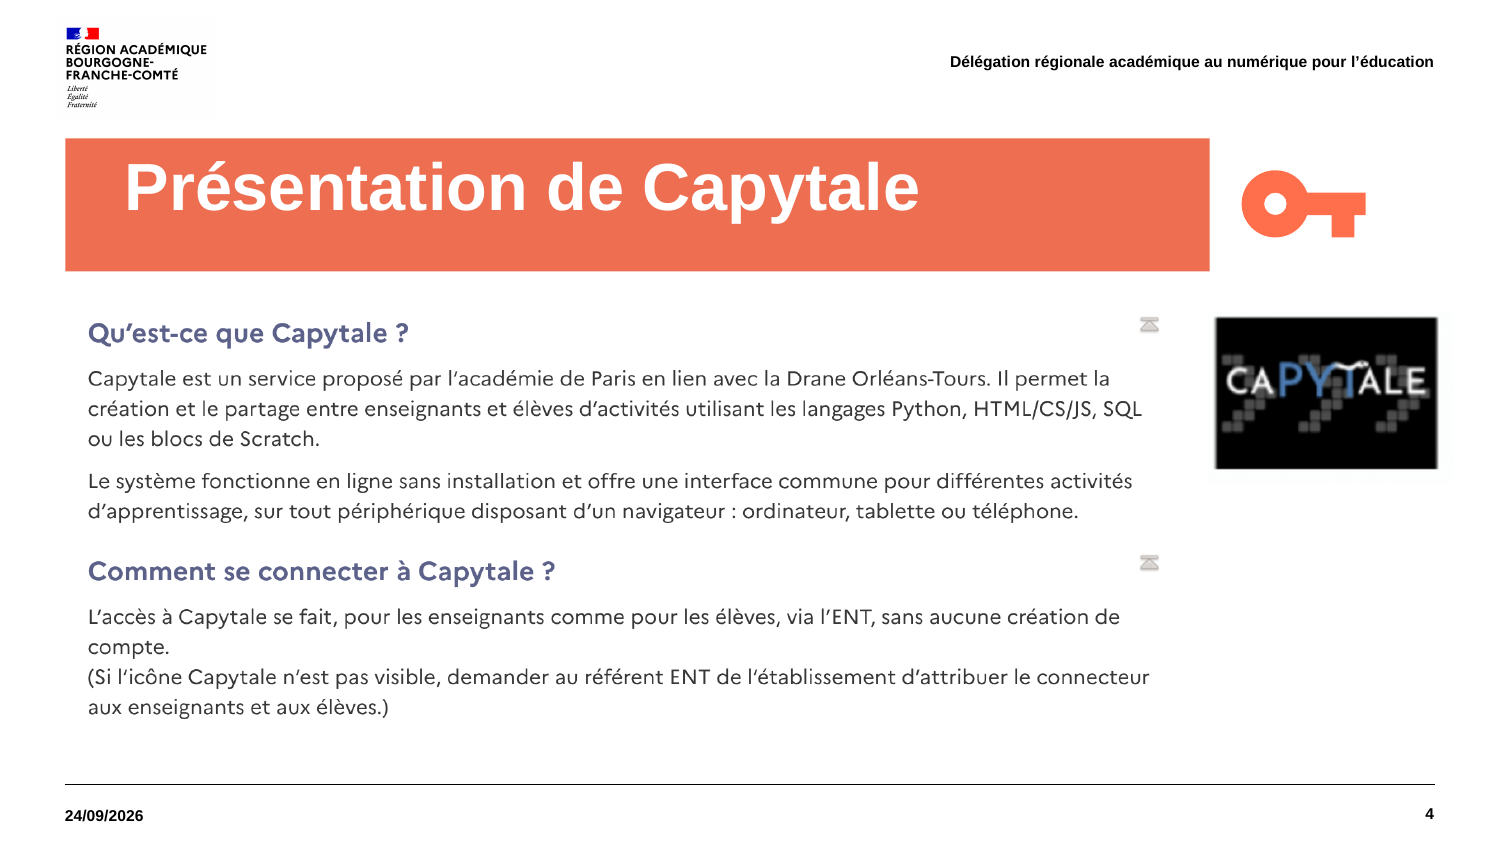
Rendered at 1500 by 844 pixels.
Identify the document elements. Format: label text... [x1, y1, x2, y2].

text_box [1241, 170, 1366, 238]
text_box Délégation régionale académique au numérique pour l’éducation [470, 32, 1435, 91]
picture [1208, 312, 1453, 483]
picture [70, 304, 1206, 733]
text_box Présentation de Capytale [65, 138, 1210, 272]
text_box 14/02/2024 [64, 787, 251, 843]
text_box <numéro> [1213, 784, 1435, 843]
picture [55, 16, 218, 119]
